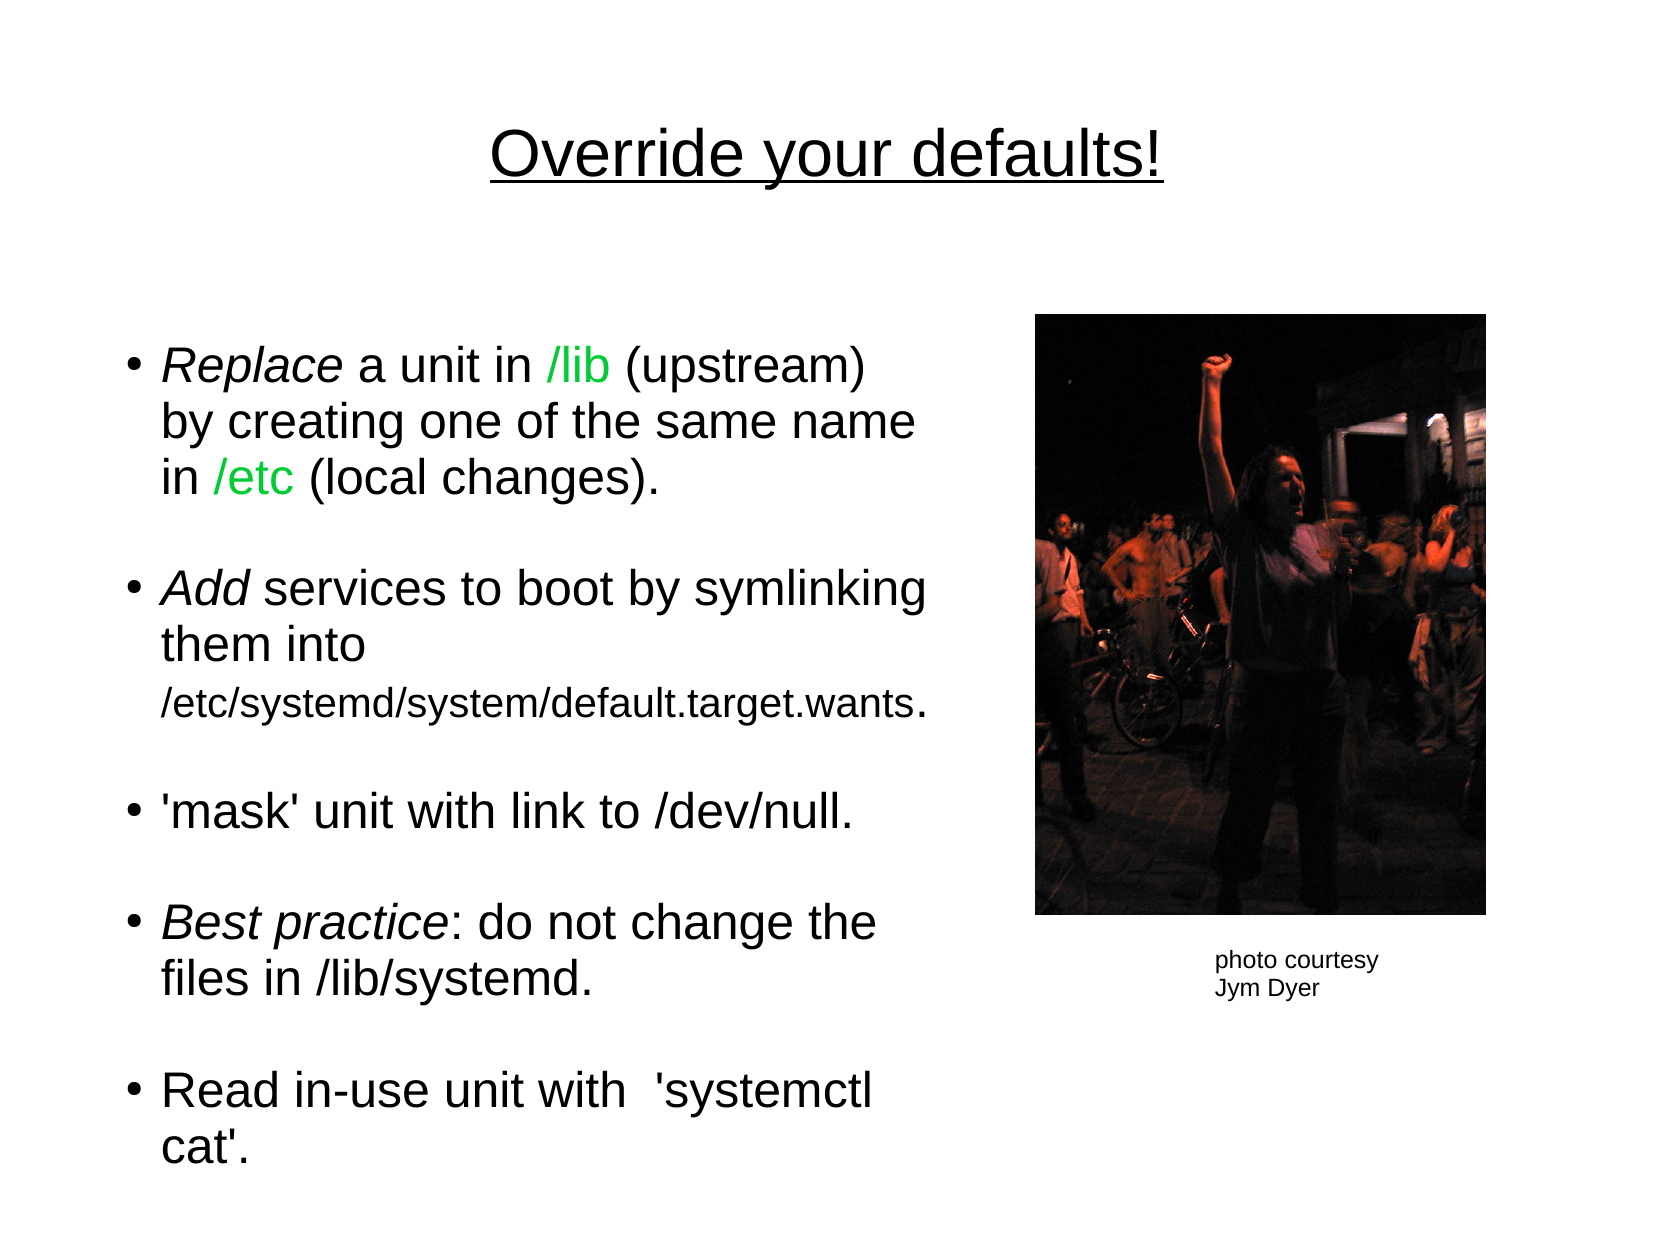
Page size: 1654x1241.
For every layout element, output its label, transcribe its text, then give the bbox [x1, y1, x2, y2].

text_box Replace a unit in /lib (upstream) by creating one of the same name in /etc (local changes). Add services to boot by symlinking them into /etc/systemd/system/default.target.wants. 'mask' unit with link to /dev/null. Best practice: do not change the files in /lib/systemd. Read in-use unit with 'systemctl cat'. [110, 330, 946, 1237]
title Override your defaults! [82, 49, 1571, 257]
text_box photo courtesy Jym Dyer [1200, 938, 1395, 1010]
picture [1035, 314, 1486, 916]
list [85, 299, 976, 1111]
